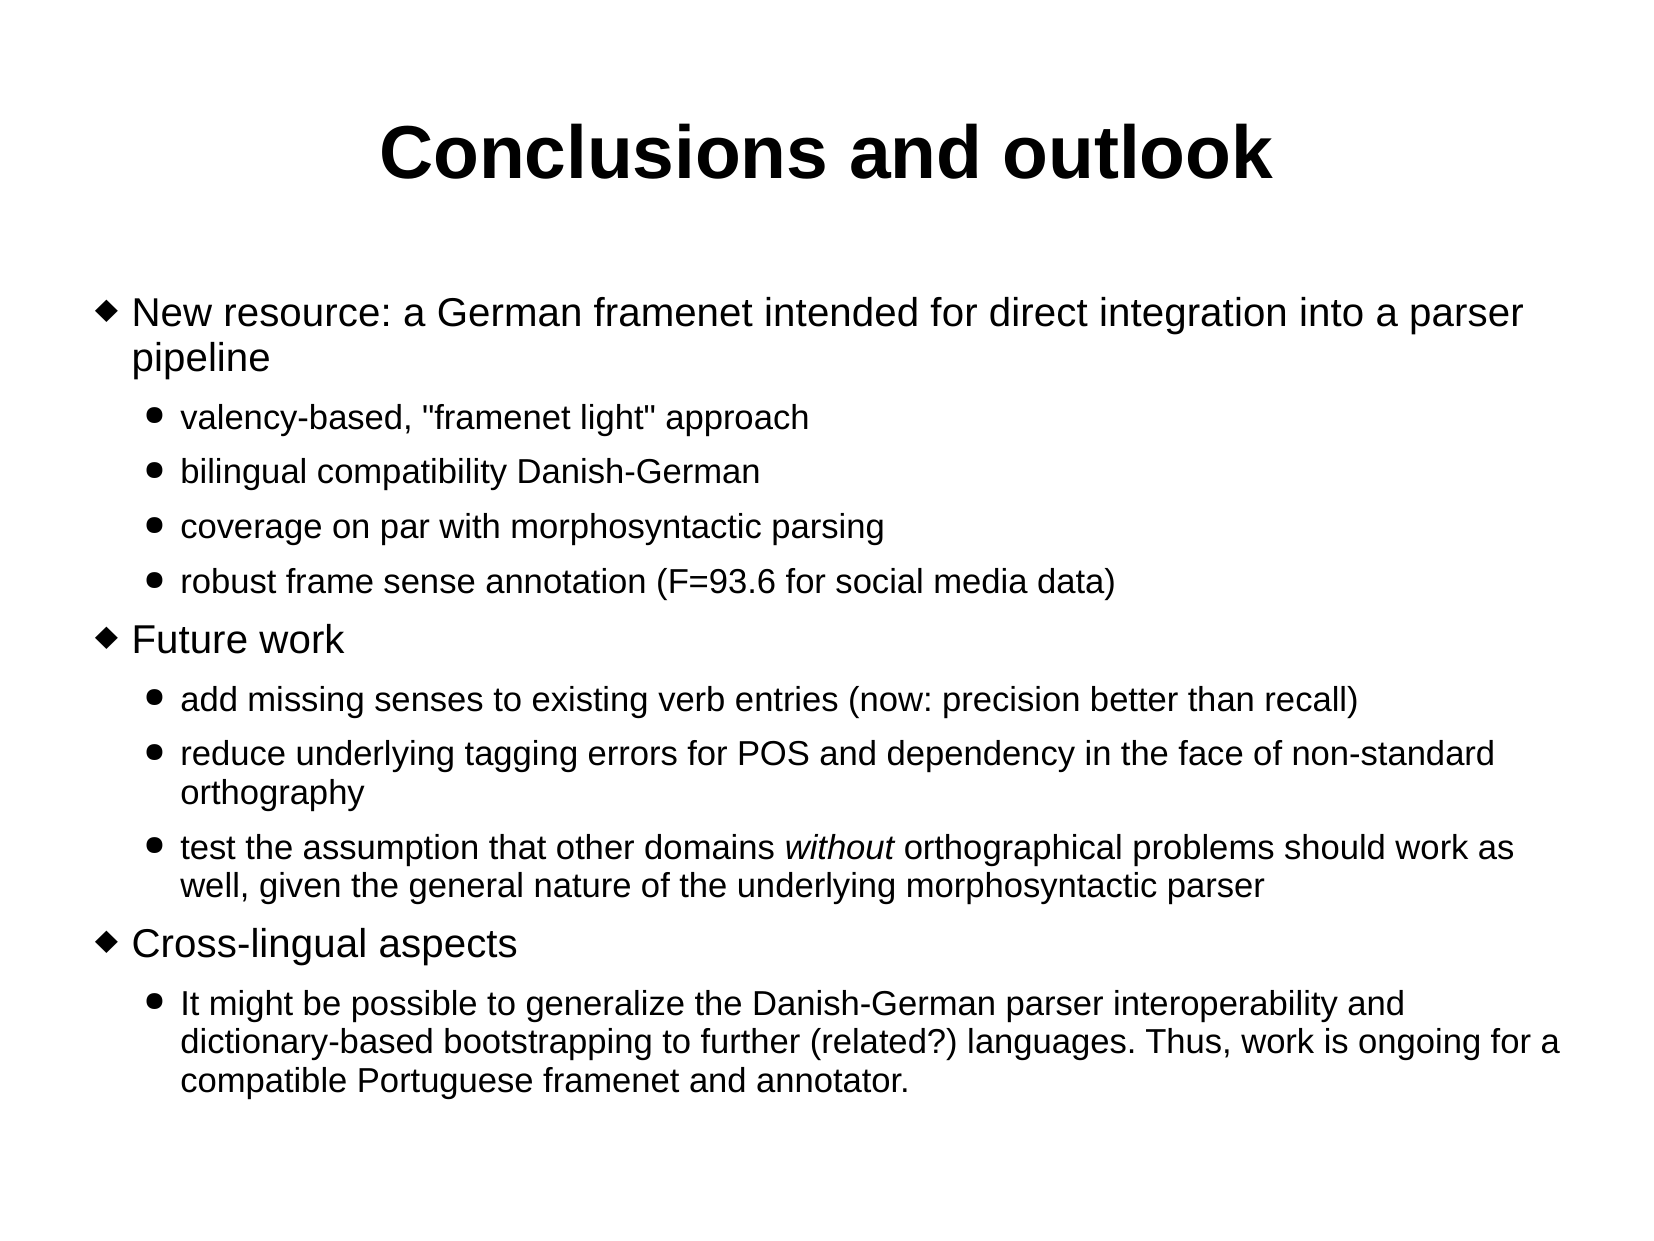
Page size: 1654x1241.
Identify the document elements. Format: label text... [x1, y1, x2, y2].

list New resource: a German framenet intended for direct integration into a parser pipeline valency-based, "framenet light" approach bilingual compatibility Danish-German coverage on par with morphosyntactic parsing robust frame sense annotation (F=93.6 for social media data) Future work add missing senses to existing verb entries (now: precision better than recall) reduce underlying tagging errors for POS and dependency in the face of non-standard orthography test the assumption that other domains without orthographical problems should work as well, given the general nature of the underlying morphosyntactic parser Cross-lingual aspects It might be possible to generalize the Danish-German parser interoperability and dictionary-based bootstrapping to further (related?) languages. Thus, work is ongoing for a compatible Portuguese framenet and annotator. [82, 290, 1571, 1109]
title Conclusions and outlook [82, 49, 1571, 257]
